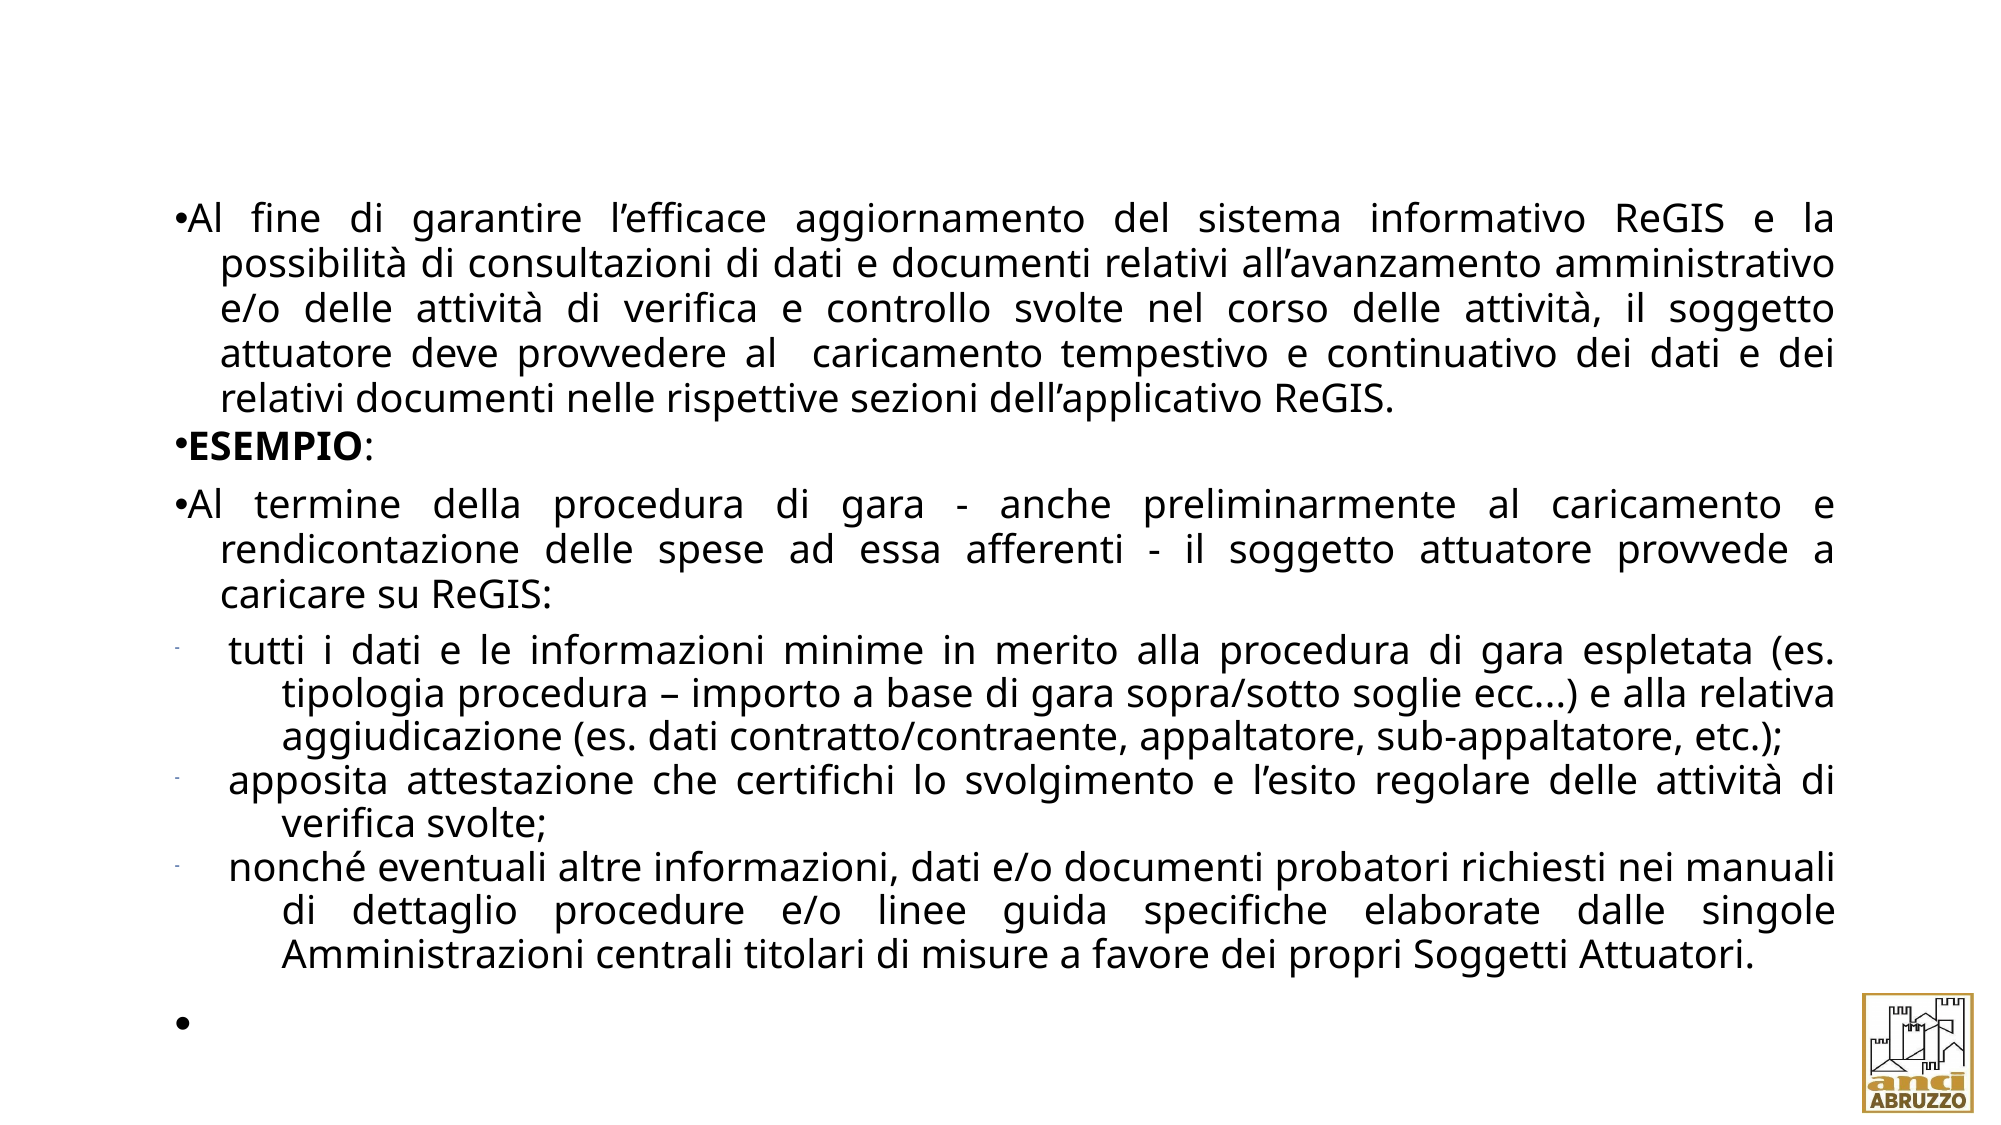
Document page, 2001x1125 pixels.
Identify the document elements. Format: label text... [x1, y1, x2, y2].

list Al fine di garantire l’efficace aggiornamento del sistema informativo ReGIS e la possibilità di consultazioni di dati e documenti relativi all’avanzamento amministrativo e/o delle attività di verifica e controllo svolte nel corso delle attività, il soggetto attuatore deve provvedere al caricamento tempestivo e continuativo dei dati e dei relativi documenti nelle rispettive sezioni dell’applicativo ReGIS. ESEMPIO: Al termine della procedura di gara - anche preliminarmente al caricamento e rendicontazione delle spese ad essa afferenti - il soggetto attuatore provvede a caricare su ReGIS: tutti i dati e le informazioni minime in merito alla procedura di gara espletata (es. tipologia procedura – importo a base di gara sopra/sotto soglie ecc...) e alla relativa aggiudicazione (es. dati contratto/contraente, appaltatore, sub-appaltatore, etc.); apposita attestazione che certifichi lo svolgimento e l’esito regolare delle attività di verifica svolte; nonché eventuali altre informazioni, dati e/o documenti probatori richiesti nei manuali di dettaglio procedure e/o linee guida specifiche elaborate dalle singole Amministrazioni centrali titolari di misure a favore dei propri Soggetti Attuatori. [159, 188, 1863, 1073]
